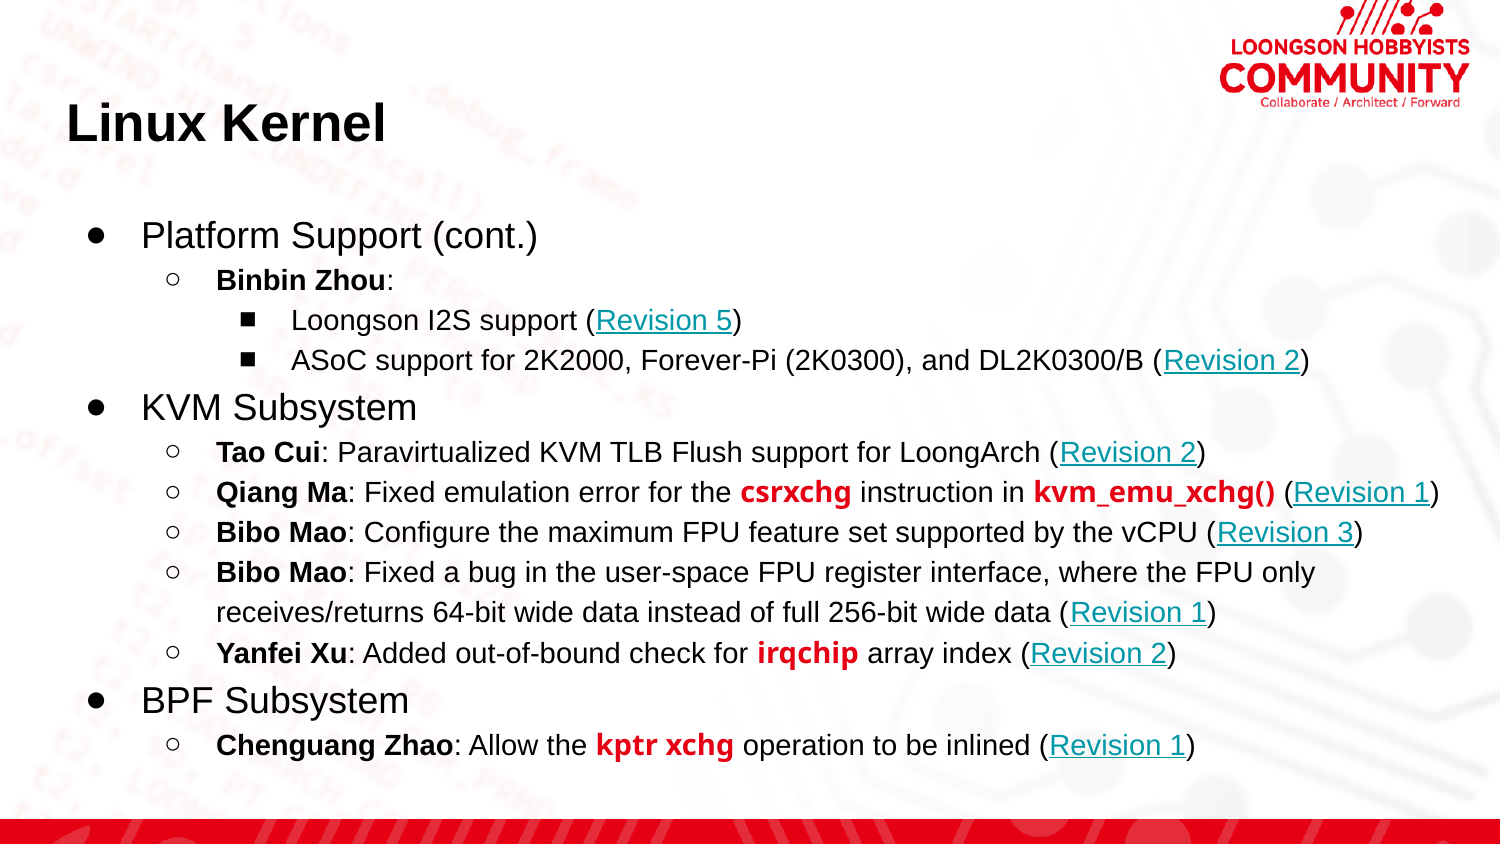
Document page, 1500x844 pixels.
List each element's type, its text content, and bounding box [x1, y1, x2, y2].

title Linux Kernel [51, 72, 1449, 167]
list Platform Support (cont.) Binbin Zhou: Loongson I2S support (Revision 5) ASoC support for 2K2000, Forever-Pi (2K0300), and DL2K0300/B (Revision 2) KVM Subsystem Tao Cui: Paravirtualized KVM TLB Flush support for LoongArch (Revision 2) Qiang Ma: Fixed emulation error for the csrxchg instruction in kvm_emu_xchg() (Revision 1) Bibo Mao: Configure the maximum FPU feature set supported by the vCPU (Revision 3) Bibo Mao: Fixed a bug in the user-space FPU register interface, where the FPU only receives/returns 64-bit wide data instead of full 256-bit wide data (Revision 1) Yanfei Xu: Added out-of-bound check for irqchip array index (Revision 2) BPF Subsystem Chenguang Zhao: Allow the kptr xchg operation to be inlined (Revision 1) [51, 189, 1469, 817]
picture [0, 0, 1500, 844]
